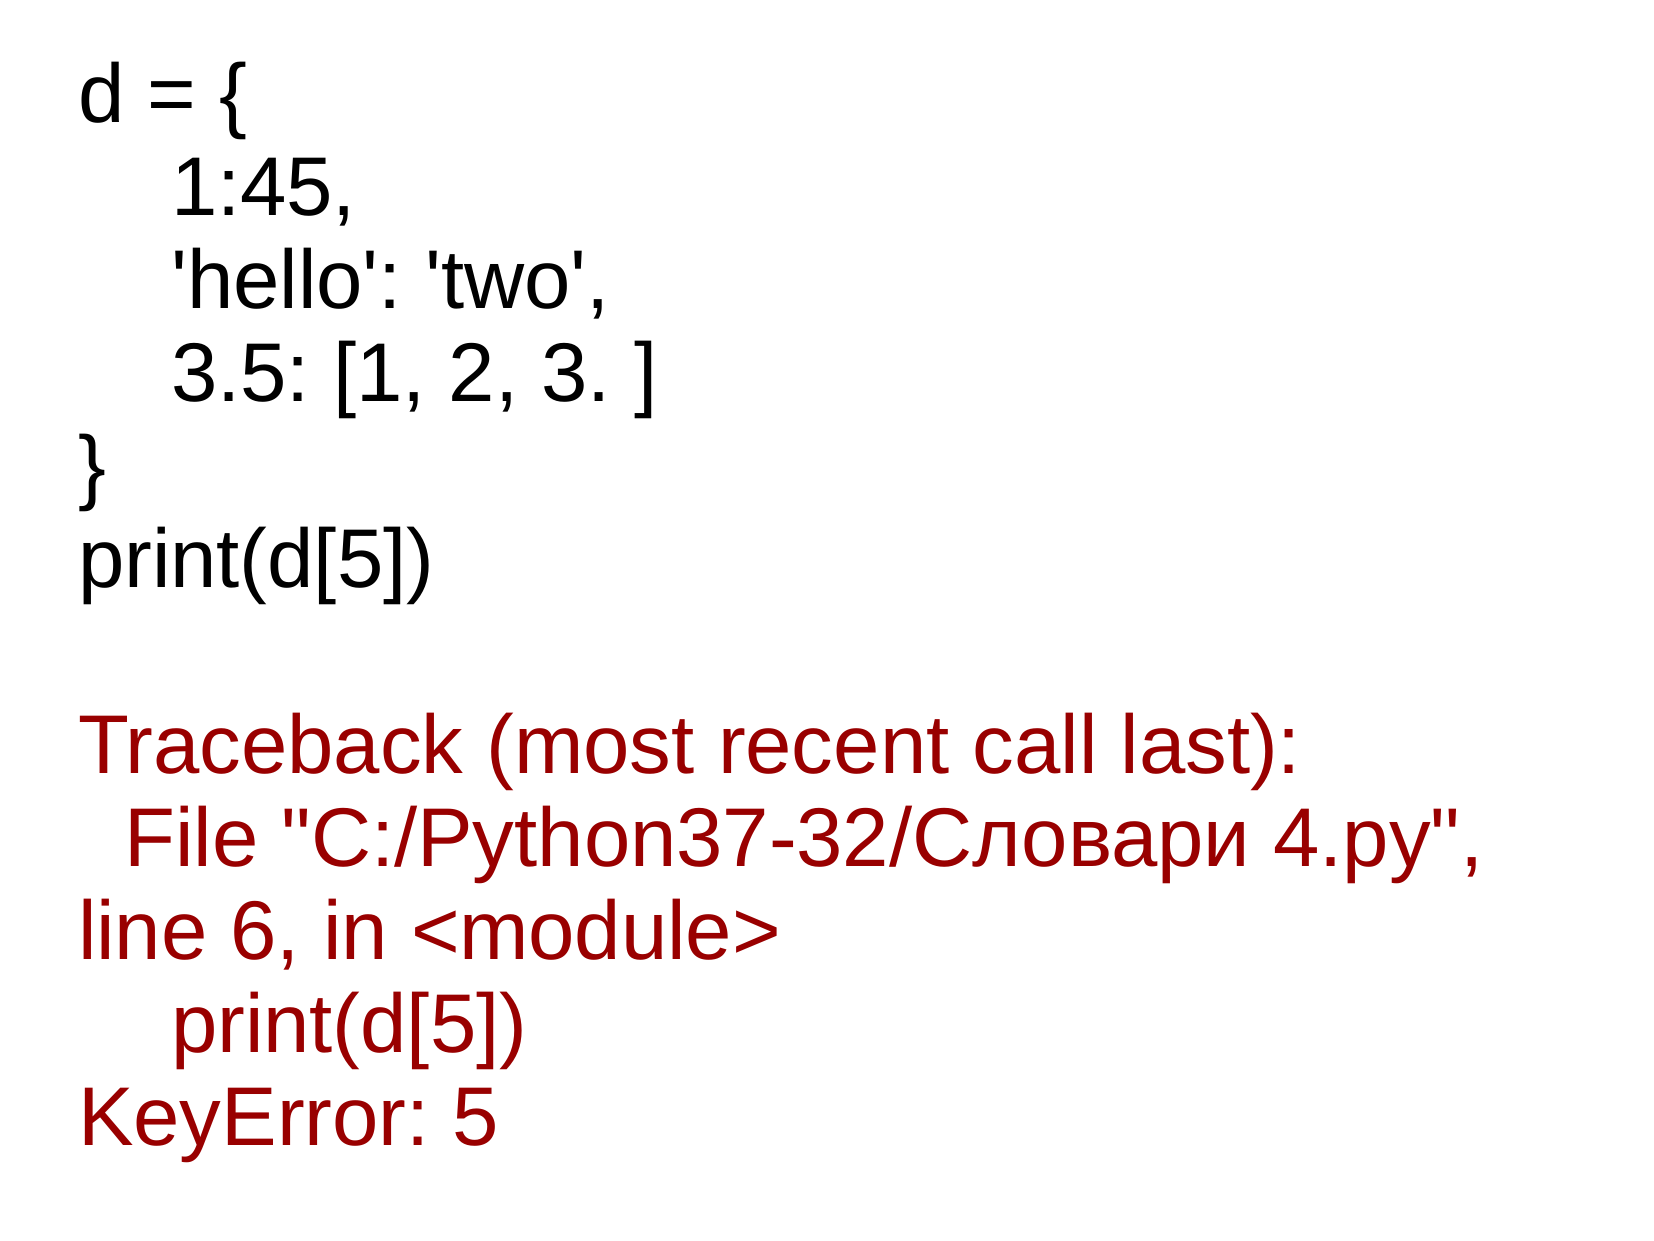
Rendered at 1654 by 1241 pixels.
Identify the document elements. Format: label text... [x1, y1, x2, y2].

text_box d = { 1:45, 'hello': 'two', 3.5: [1, 2, 3. ] } print(d[5]) Traceback (most recent call last): File "C:/Python37-32/Словари 4.py", line 6, in <module> print(d[5]) KeyError: 5 [63, 39, 1595, 1171]
